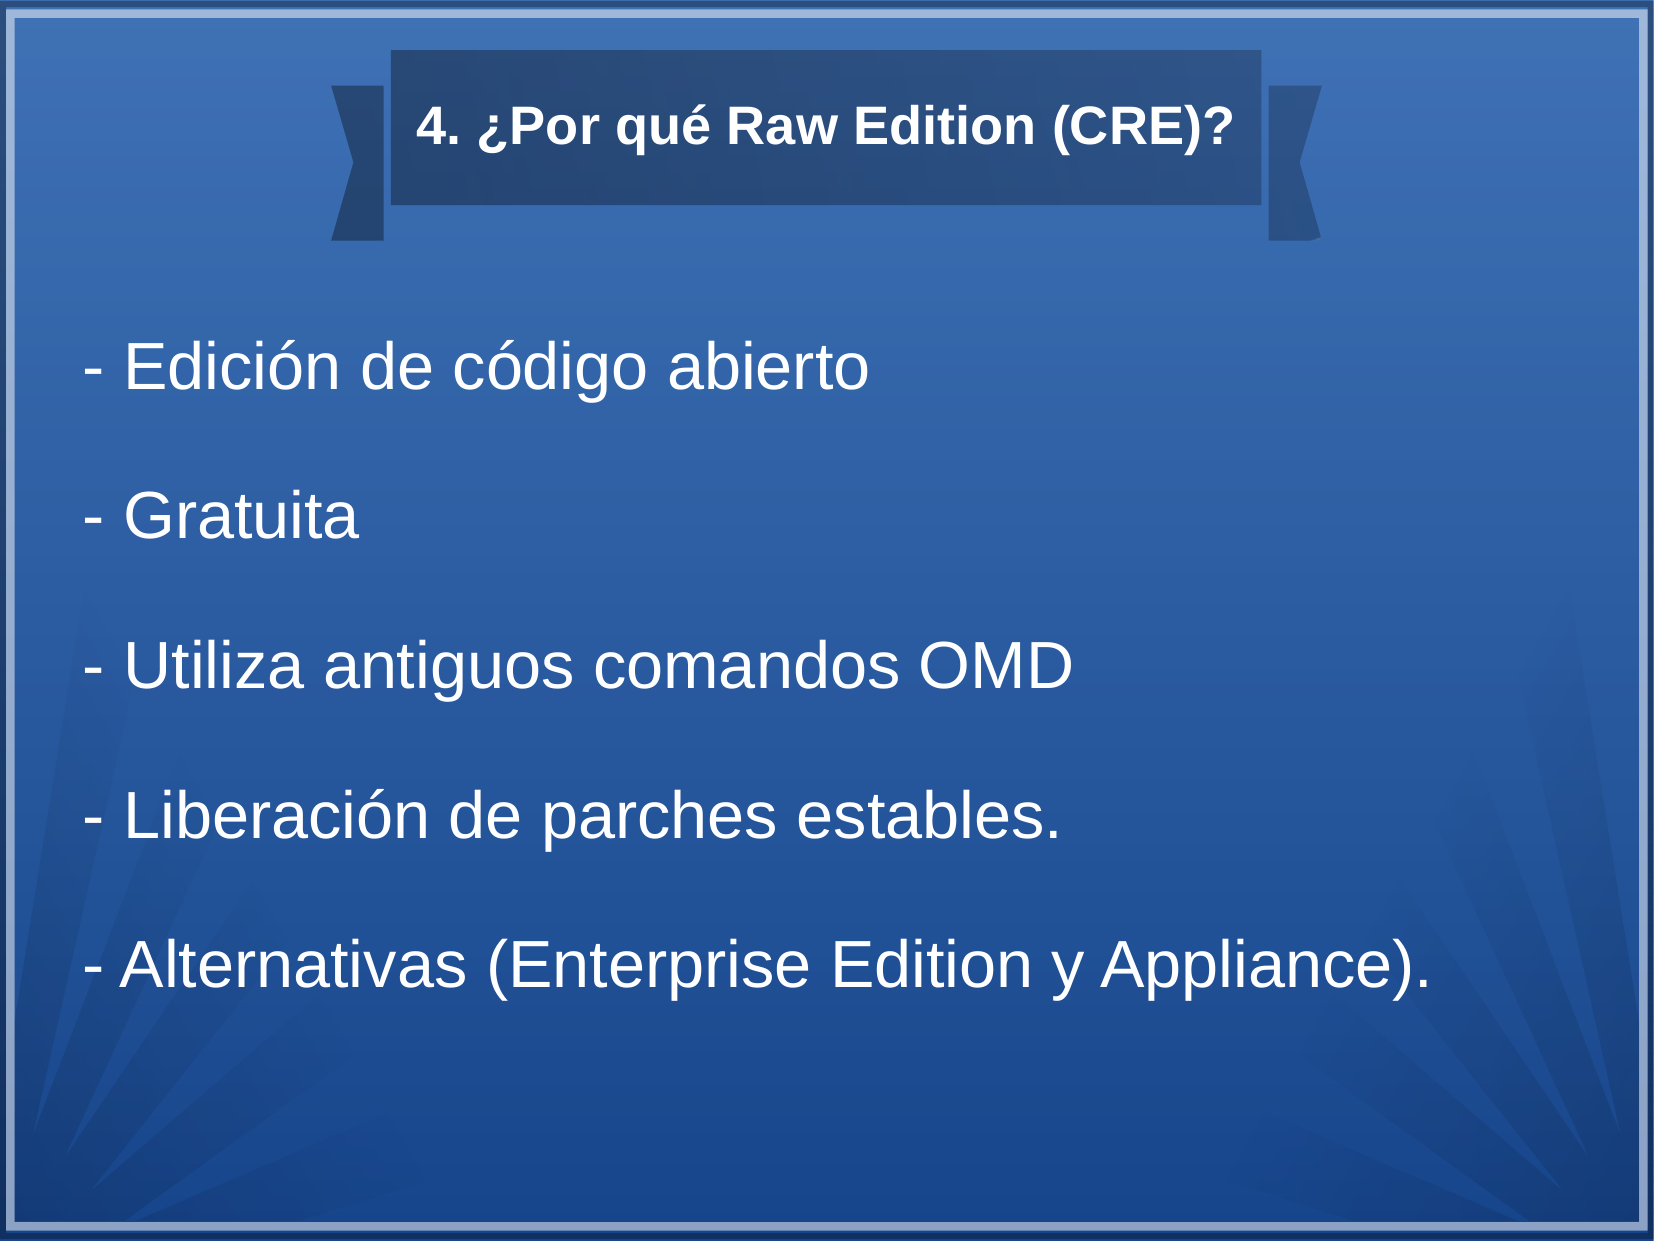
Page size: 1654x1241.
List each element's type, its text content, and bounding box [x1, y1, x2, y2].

title 4. ¿Por qué Raw Edition (CRE)? [389, 47, 1264, 205]
subtitle - Edición de código abierto - Gratuita - Utiliza antiguos comandos OMD - Liberación de parches estables. - Alternativas (Enterprise Edition y Appliance). [82, 179, 1571, 1241]
